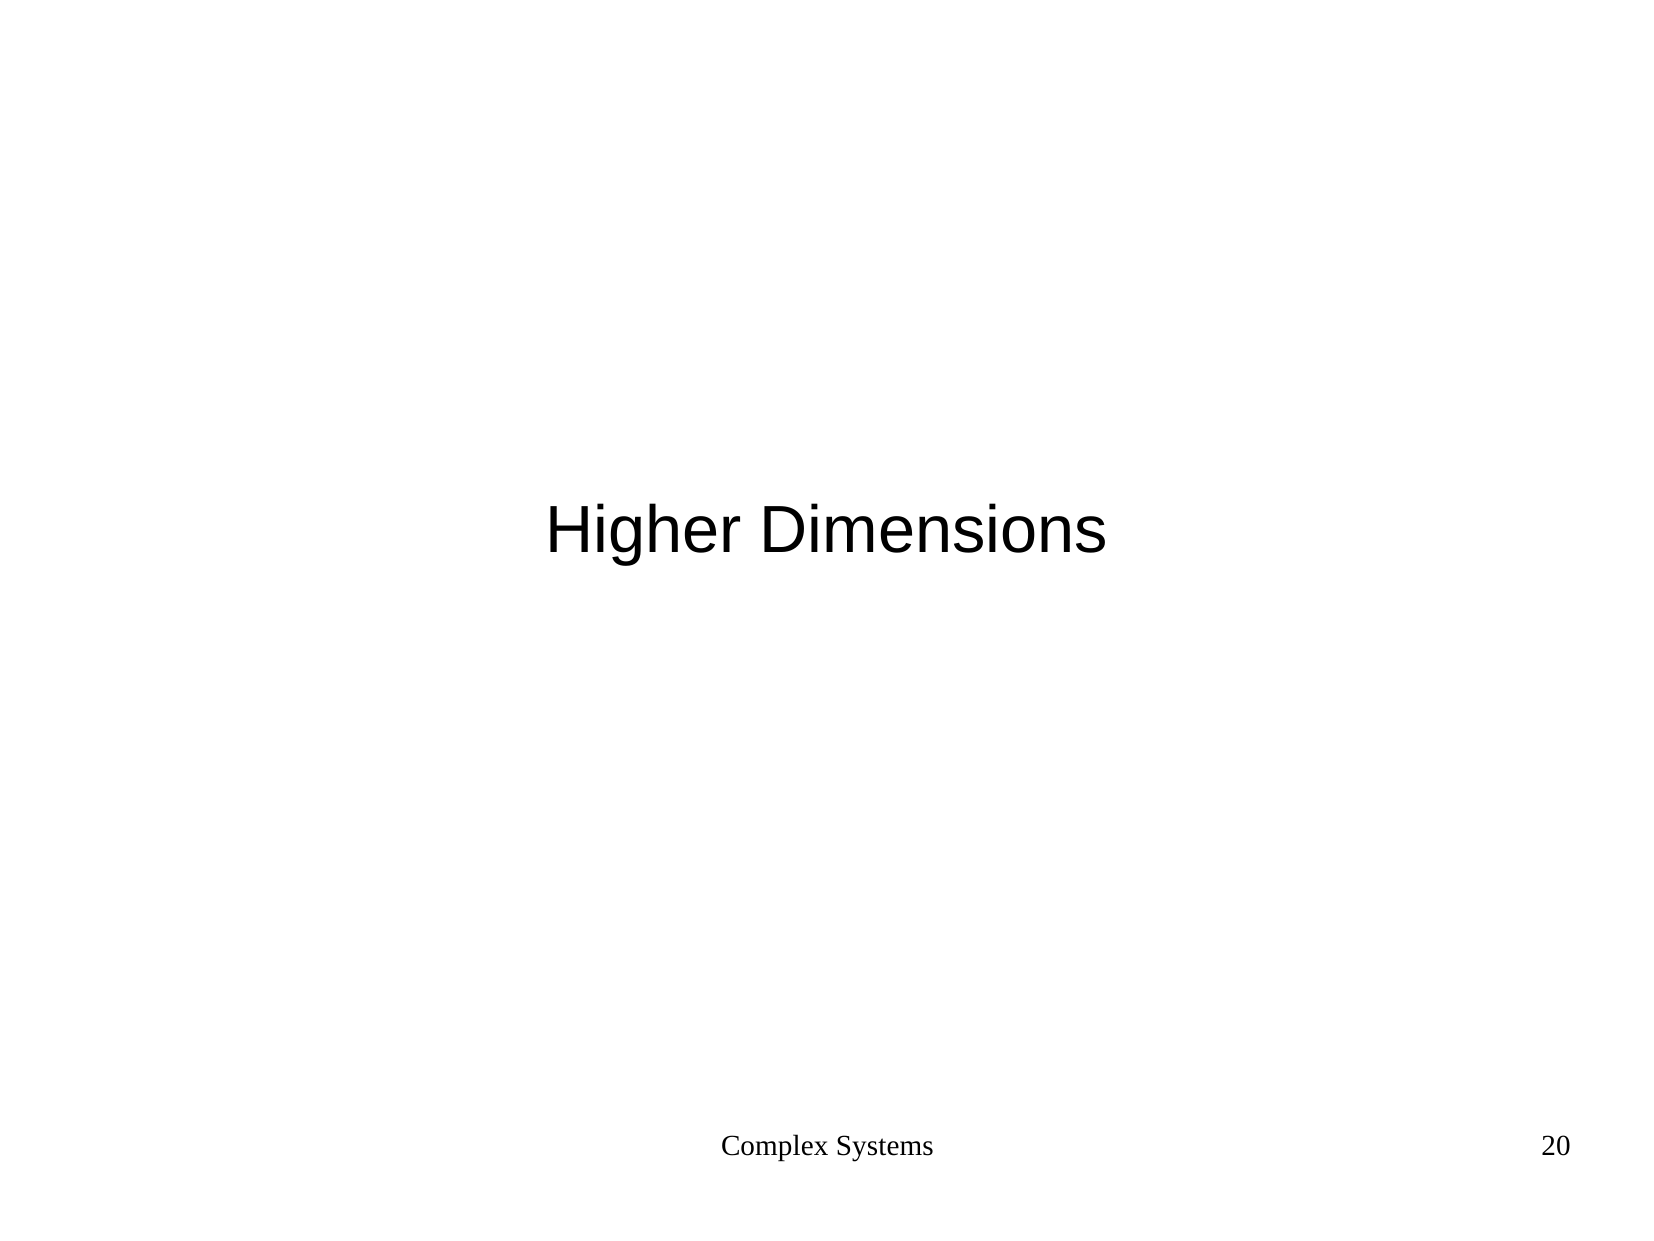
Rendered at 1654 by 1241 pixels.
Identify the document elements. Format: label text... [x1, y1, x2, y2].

subtitle Higher Dimensions [82, 49, 1571, 1109]
